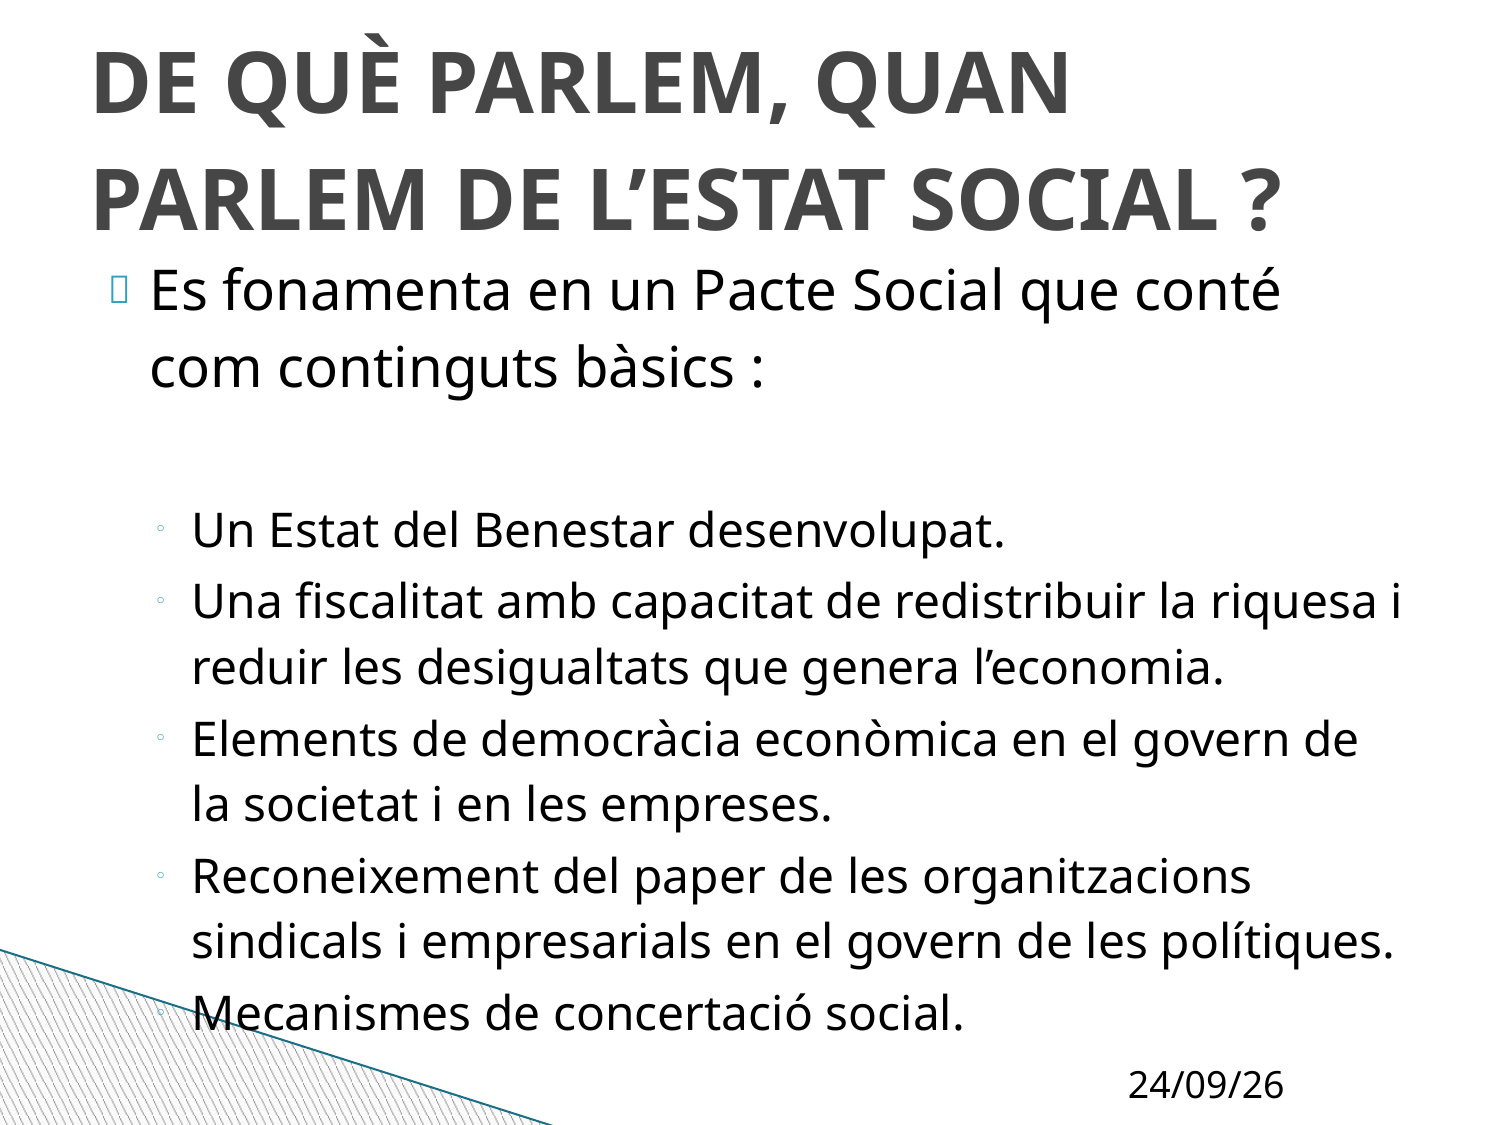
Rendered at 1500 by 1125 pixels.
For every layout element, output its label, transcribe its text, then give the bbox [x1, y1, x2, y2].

list Es fonamenta en un Pacte Social que conté com continguts bàsics : Un Estat del Benestar desenvolupat. Una fiscalitat amb capacitat de redistribuir la riquesa i reduir les desigualtats que genera l’economia. Elements de democràcia econòmica en el govern de la societat i en les empreses. Reconeixement del paper de les organitzacions sindicals i empresarials en el govern de les polítiques. Mecanismes de concertació social. [75, 243, 1425, 986]
picture [0, 952, 543, 1125]
title DE QUÈ PARLEM, QUAN PARLEM DE L’ESTAT SOCIAL ? [75, 45, 1425, 233]
